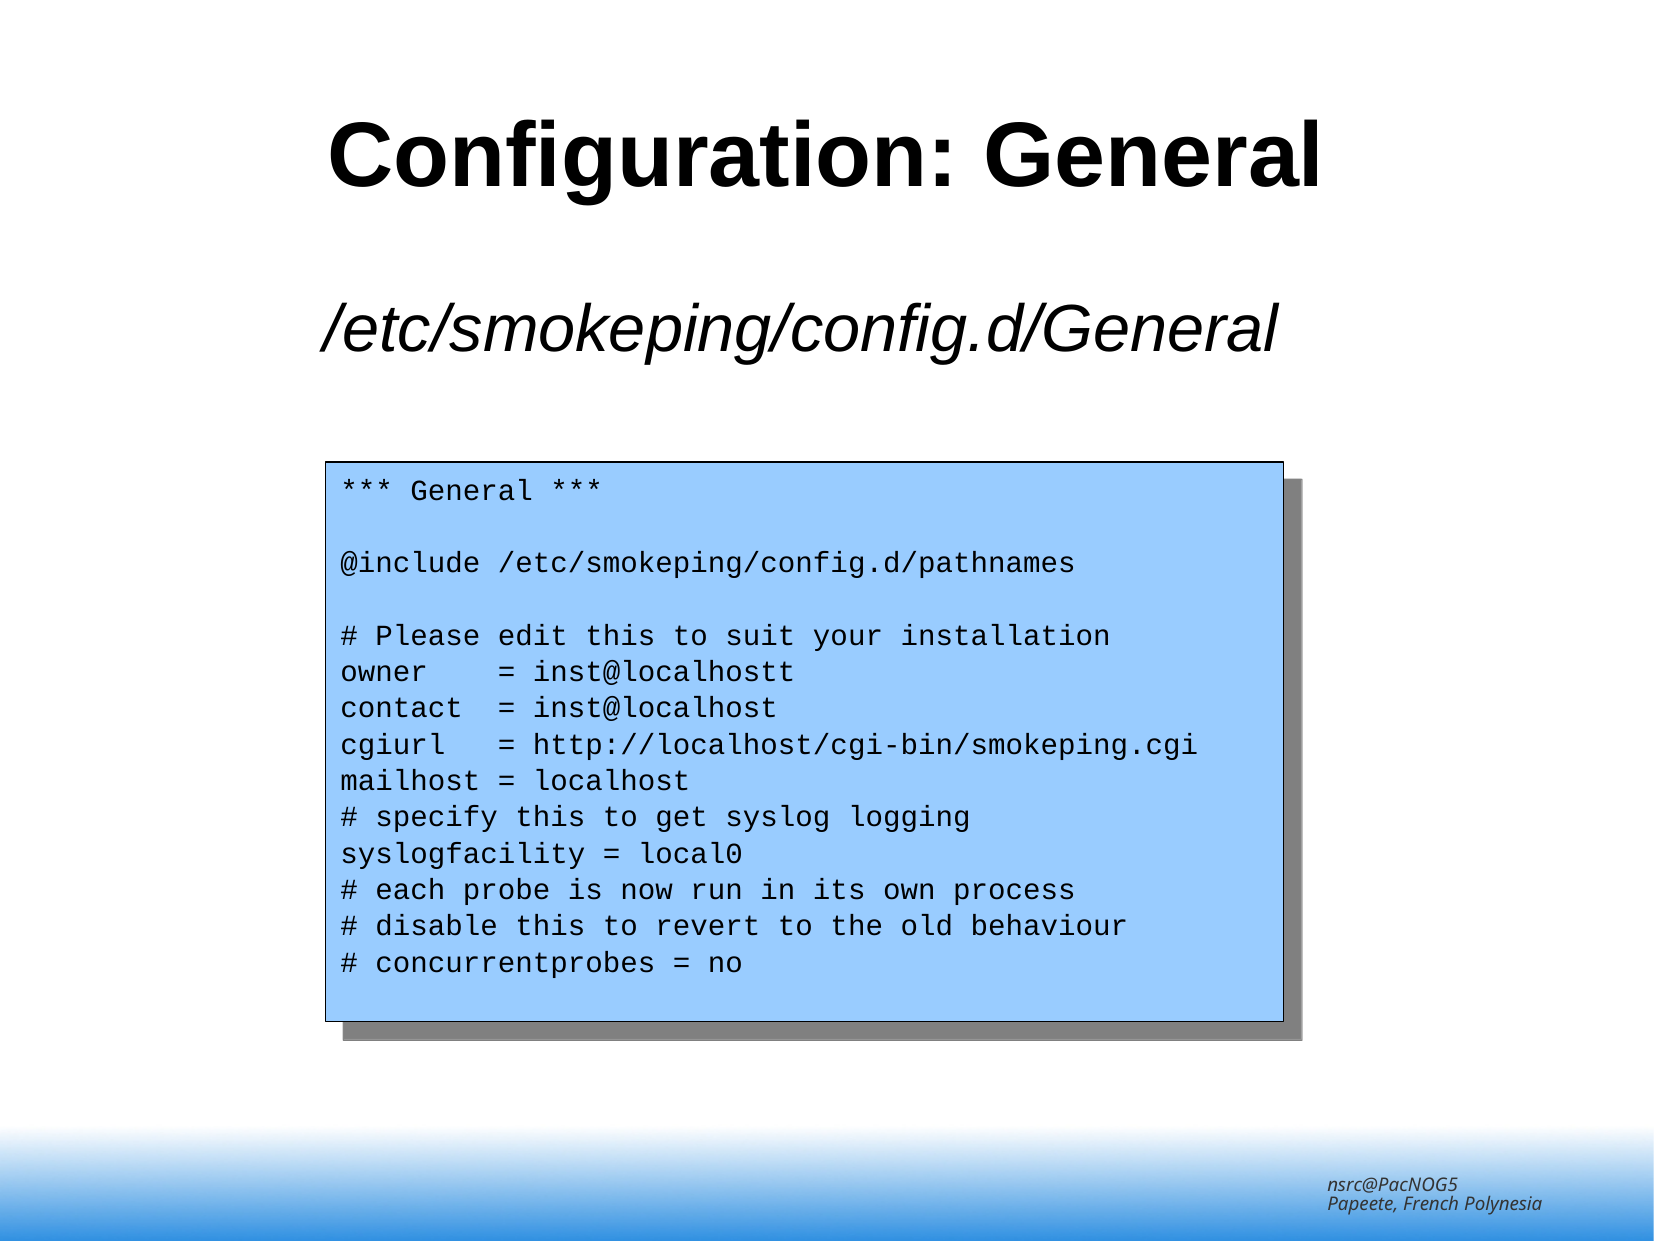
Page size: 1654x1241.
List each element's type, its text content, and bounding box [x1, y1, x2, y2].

text_box *** General *** @include /etc/smokeping/config.d/pathnames # Please edit this to suit your installation owner = inst@localhostt contact = inst@localhost cgiurl = http://localhost/cgi-bin/smokeping.cgi mailhost = localhost # specify this to get syslog logging syslogfacility = local0 # each probe is now run in its own process # disable this to revert to the old behaviour # concurrentprobes = no [325, 461, 1284, 1022]
picture [0, 1124, 1654, 1241]
text_box /etc/smokeping/config.d/General [309, 274, 1298, 373]
title Configuration: General [82, 49, 1571, 257]
